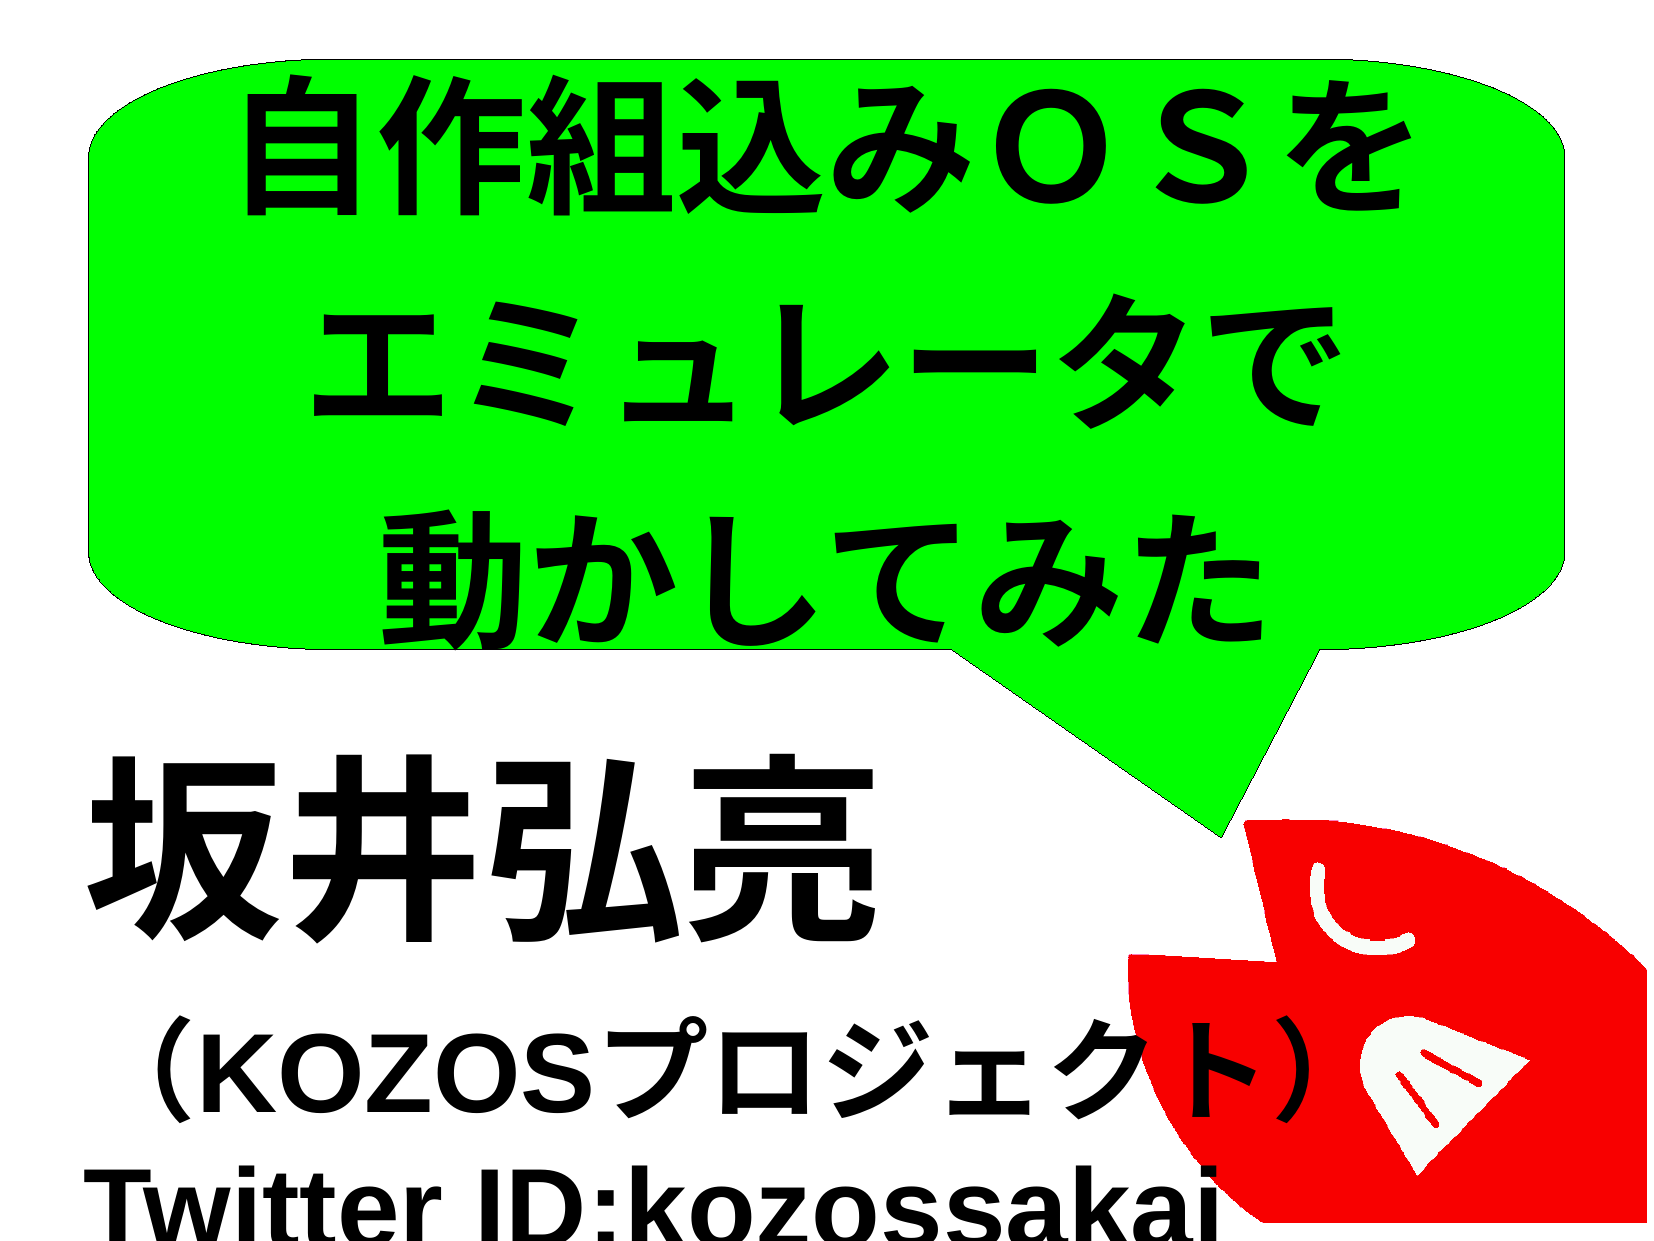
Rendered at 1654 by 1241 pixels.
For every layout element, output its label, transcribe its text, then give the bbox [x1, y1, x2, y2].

text_box 自作組込みＯＳを エミュレータで 動かしてみた [88, 59, 1565, 797]
picture [1152, 1219, 1170, 1223]
picture [1092, 797, 1647, 1223]
text_box 自作組込みＯＳを エミュレータで 動かしてみた [429, 547, 472, 626]
text_box 坂井弘亮 （KOZOSプロジェクト） Twitter ID:kozossakai [68, 685, 1241, 1152]
